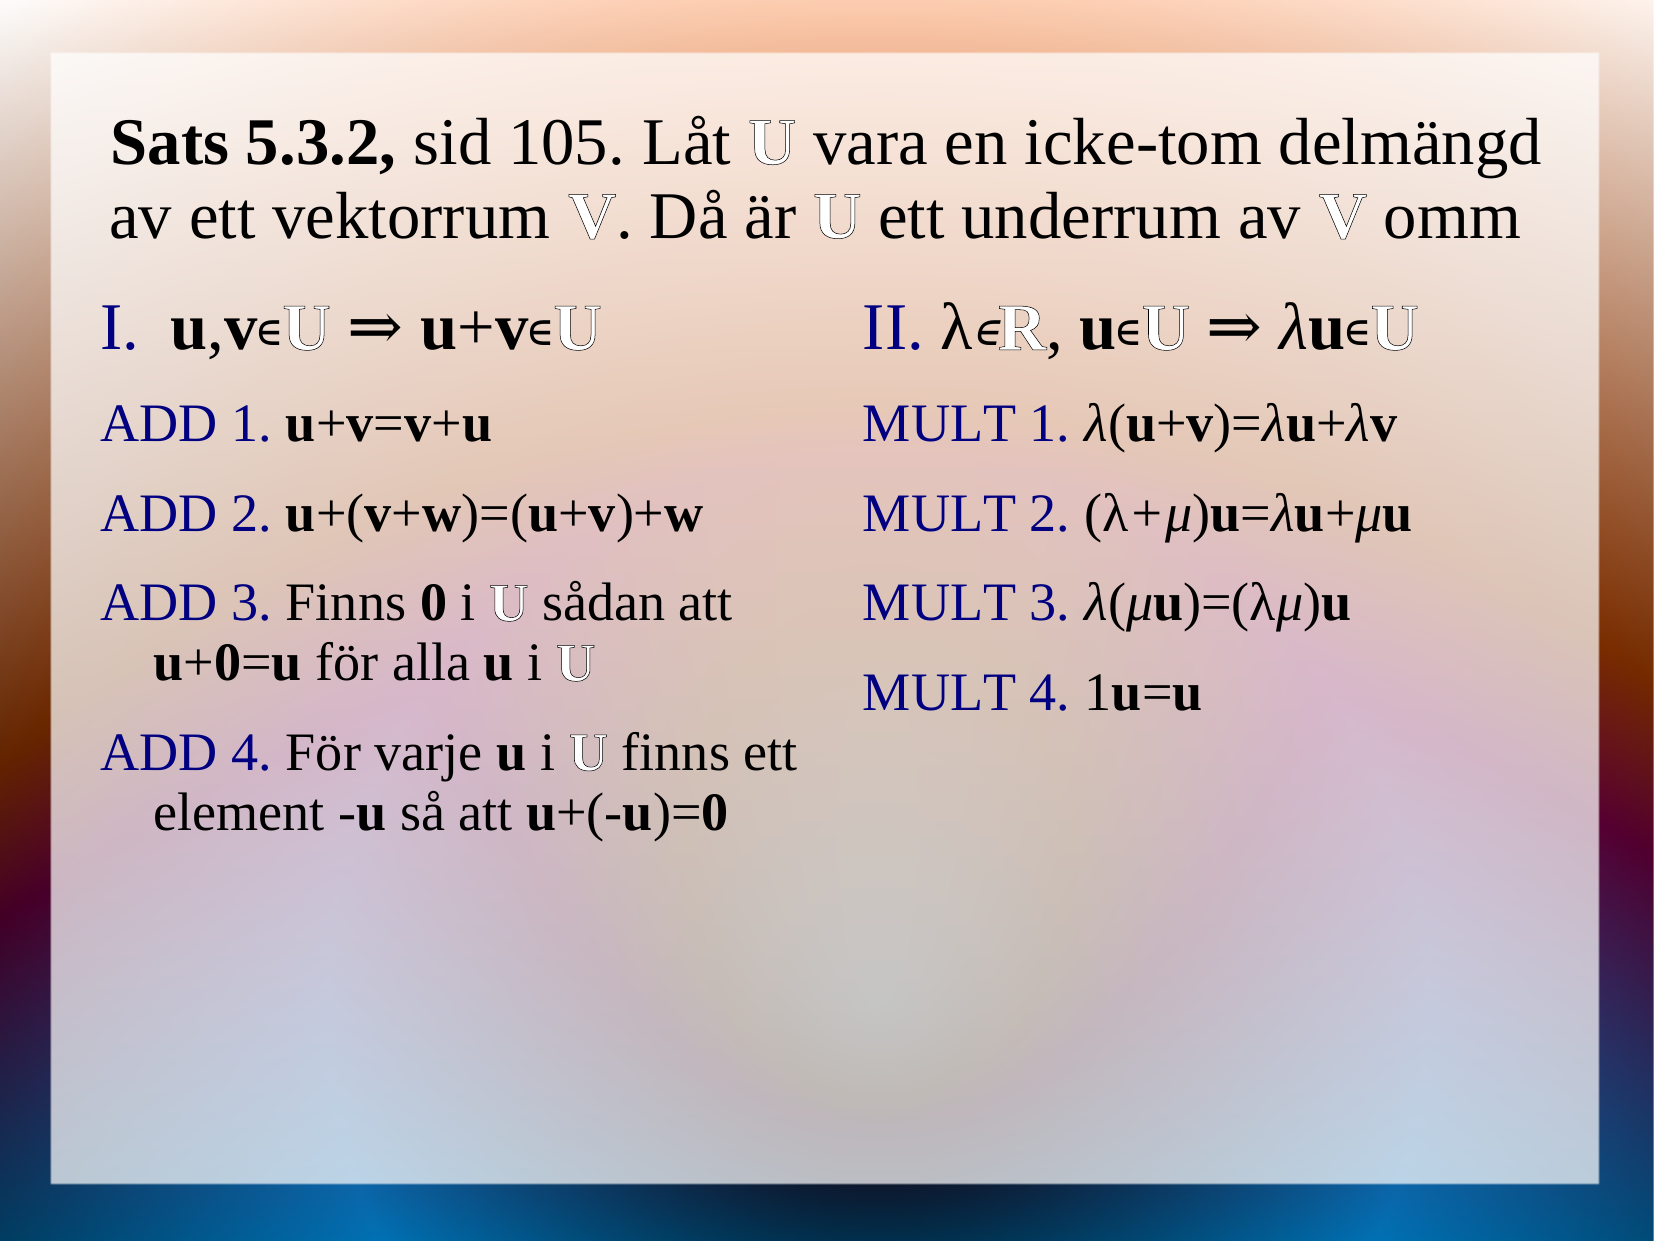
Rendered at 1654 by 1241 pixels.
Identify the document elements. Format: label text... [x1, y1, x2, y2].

title Sats 5.3.2, sid 105. Låt U vara en icke-tom delmängd av ett vektorrum V. Då är U ett underrum av V omm [71, 75, 1560, 283]
list u,v∊U ⇒ u+v∊U u+v=v+u u+(v+w)=(u+v)+w Finns 0 i U sådan att u+0=u för alla u i U För varje u i U finns ett element -u så att u+(-u)=0 [82, 290, 809, 1034]
list λ∊R, u∊U ⇒ λu∊U λ(u+v)=λu+λv (λ+μ)u=λu+μu λ(μu)=(λμ)u 1u=u [845, 290, 1572, 1019]
picture [0, 0, 1654, 1241]
